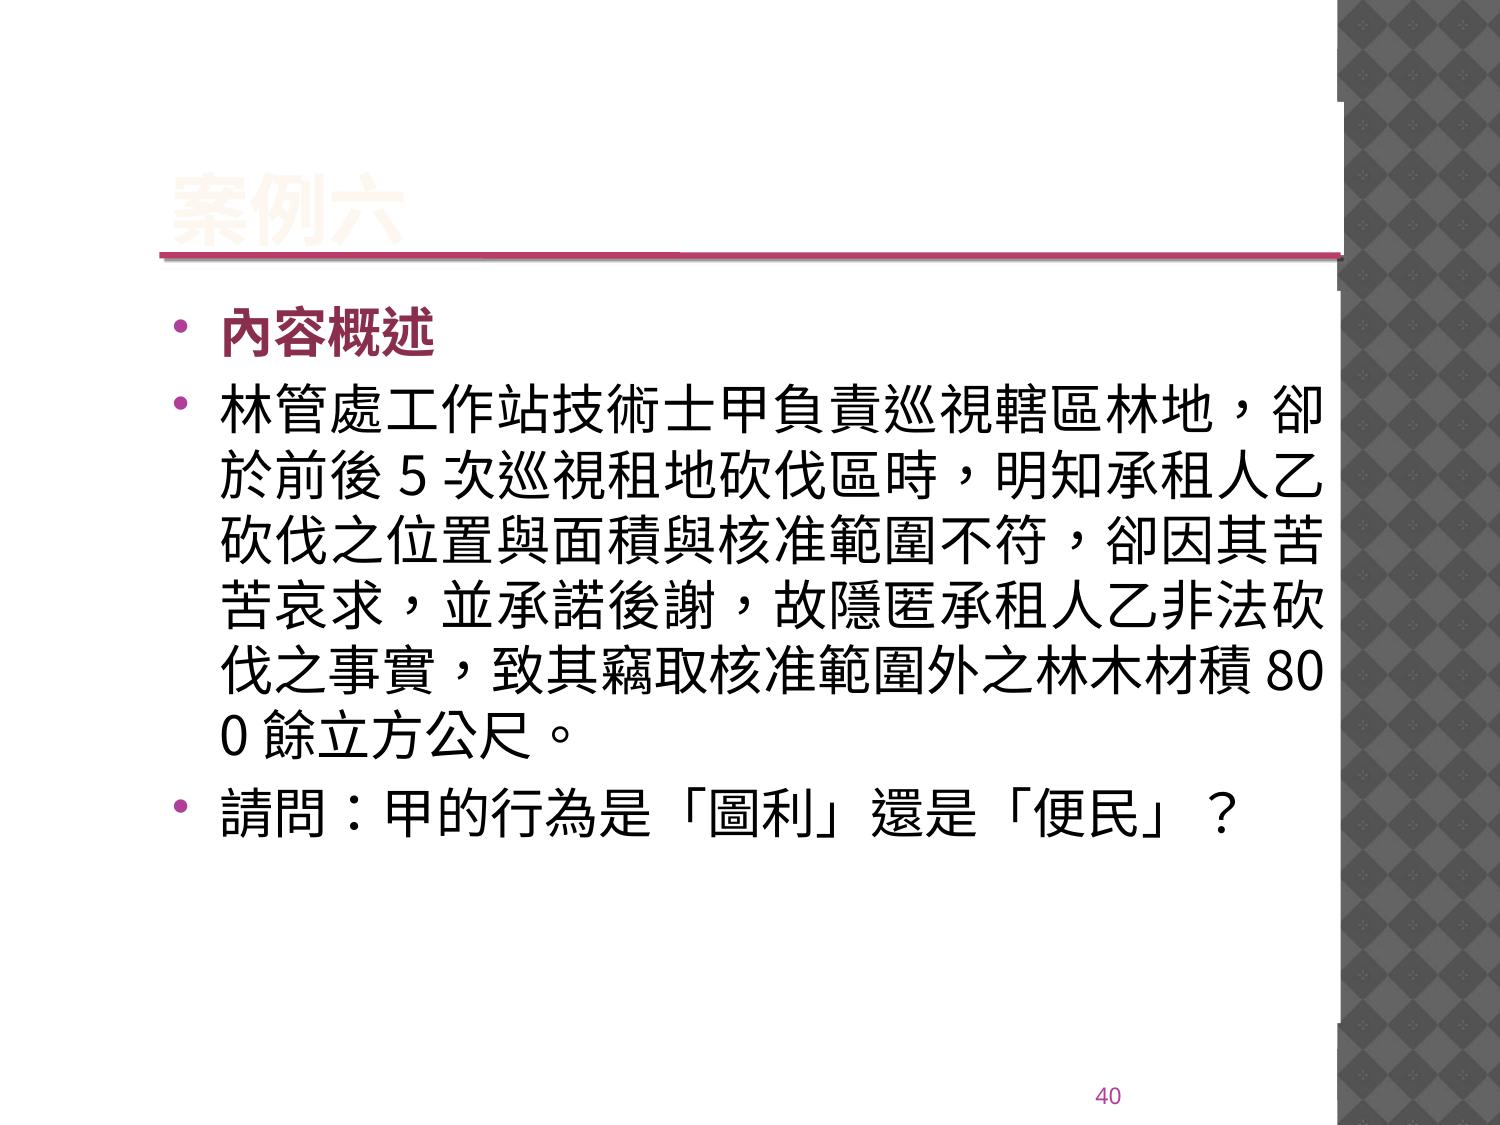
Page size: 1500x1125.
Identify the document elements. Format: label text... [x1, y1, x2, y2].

slide_number <編號> [1025, 1075, 1122, 1113]
picture [1337, 0, 1500, 1125]
title 案例六 [162, 101, 1344, 256]
list 內容概述 林管處工作站技術士甲負責巡視轄區林地，卻於前後5次巡視租地砍伐區時，明知承租人乙砍伐之位置與面積與核准範圍不符，卻因其苦苦哀求，並承諾後謝，故隱匿承租人乙非法砍伐之事實，致其竊取核准範圍外之林木材積800餘立方公尺。 請問：甲的行為是「圖利」還是「便民」？ [159, 290, 1341, 1024]
